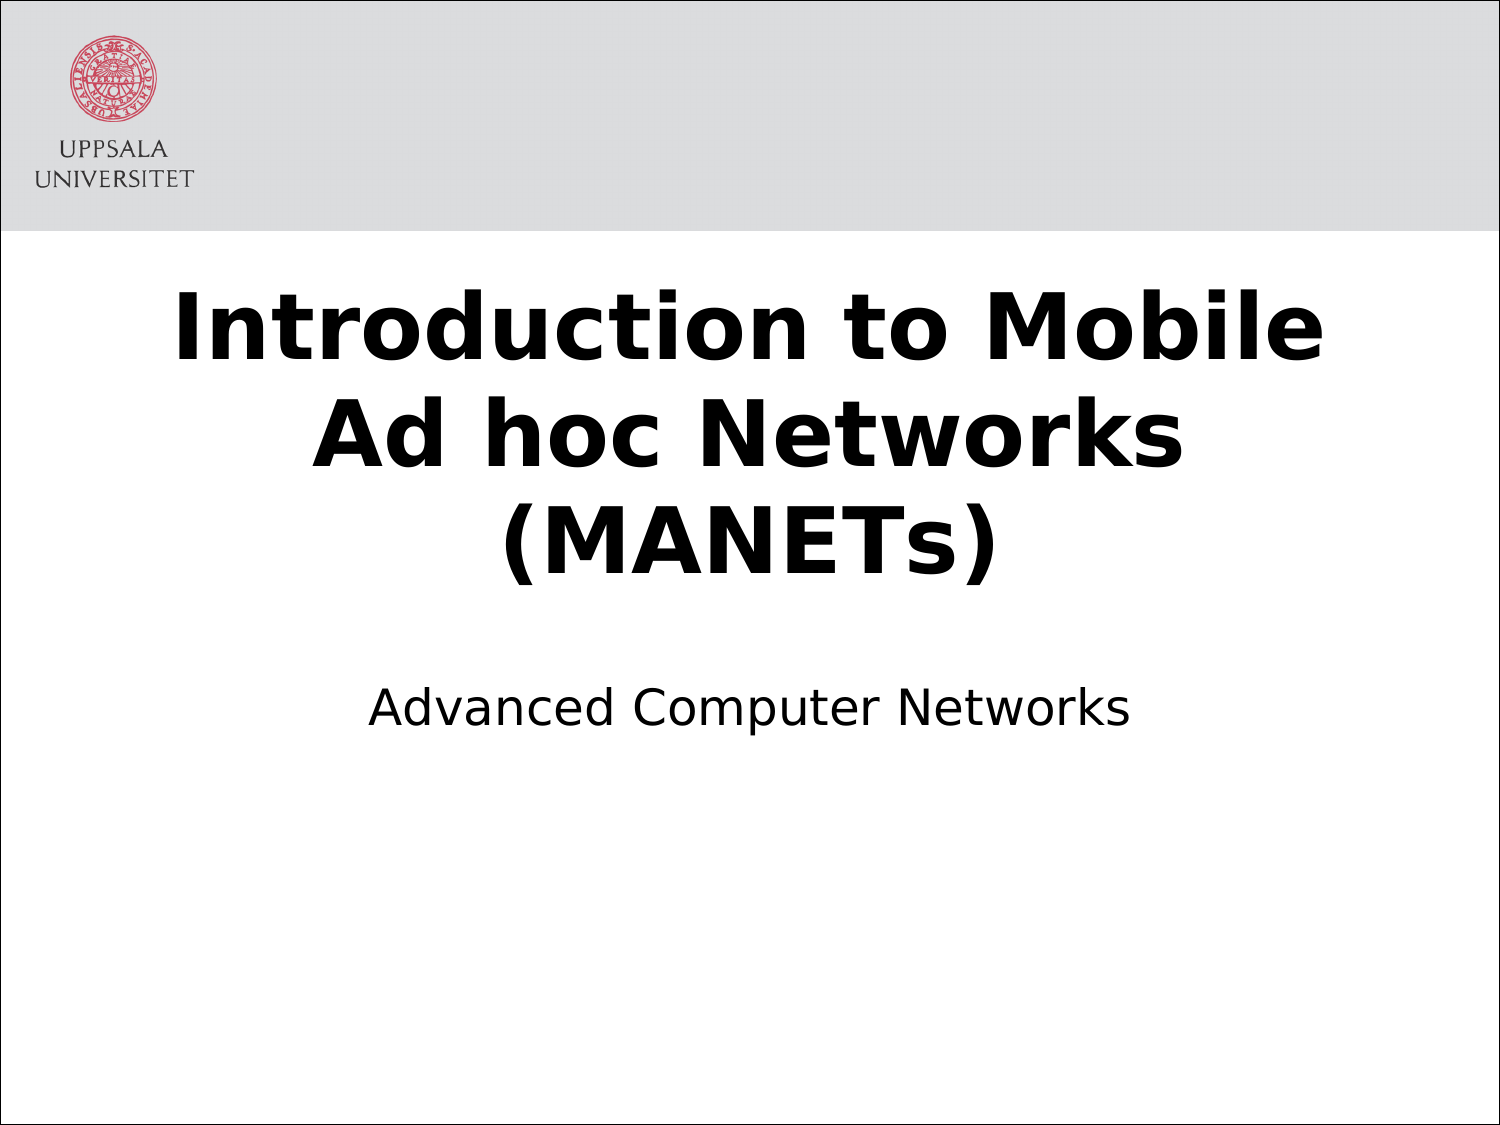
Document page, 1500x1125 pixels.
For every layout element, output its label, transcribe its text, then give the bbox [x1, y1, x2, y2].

text_box Introduction to Mobile Ad hoc Networks (MANETs) [117, 266, 1383, 603]
picture [1, 1, 1499, 231]
text_box Advanced Computer Networks [353, 671, 1147, 746]
